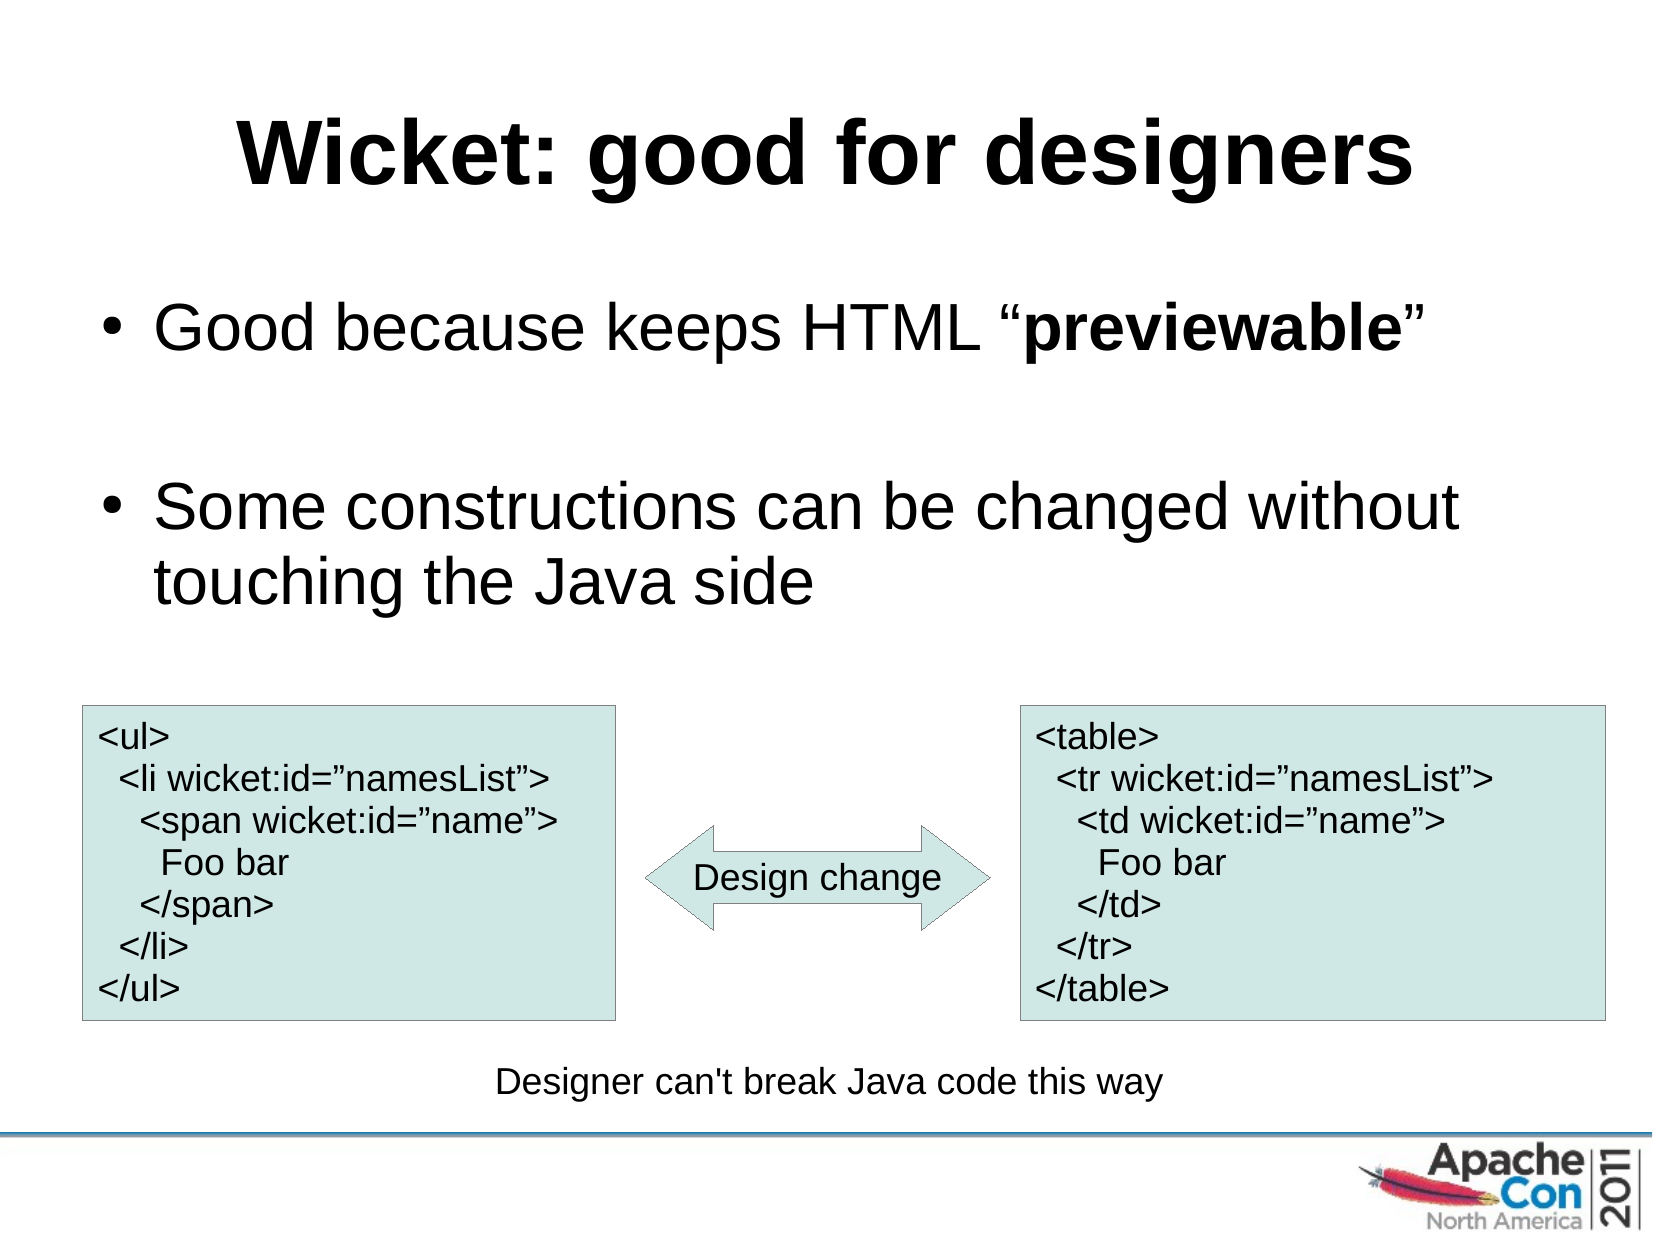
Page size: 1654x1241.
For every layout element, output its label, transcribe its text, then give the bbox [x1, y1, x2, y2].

title Wicket: good for designers [82, 49, 1571, 257]
text_box Design change [645, 825, 991, 931]
picture [0, 1132, 1653, 1239]
list Good because keeps HTML “previewable” Some constructions can be changed without touching the Java side [82, 290, 1571, 1109]
text_box Designer can't break Java code this way [480, 1052, 1186, 1110]
text_box <table> <tr wicket:id=”namesList”> <td wicket:id=”name”> Foo bar </td> </tr> </table> [1020, 705, 1606, 1021]
text_box <ul> <li wicket:id=”namesList”> <span wicket:id=”name”> Foo bar </span> </li> </ul> [82, 705, 616, 1021]
